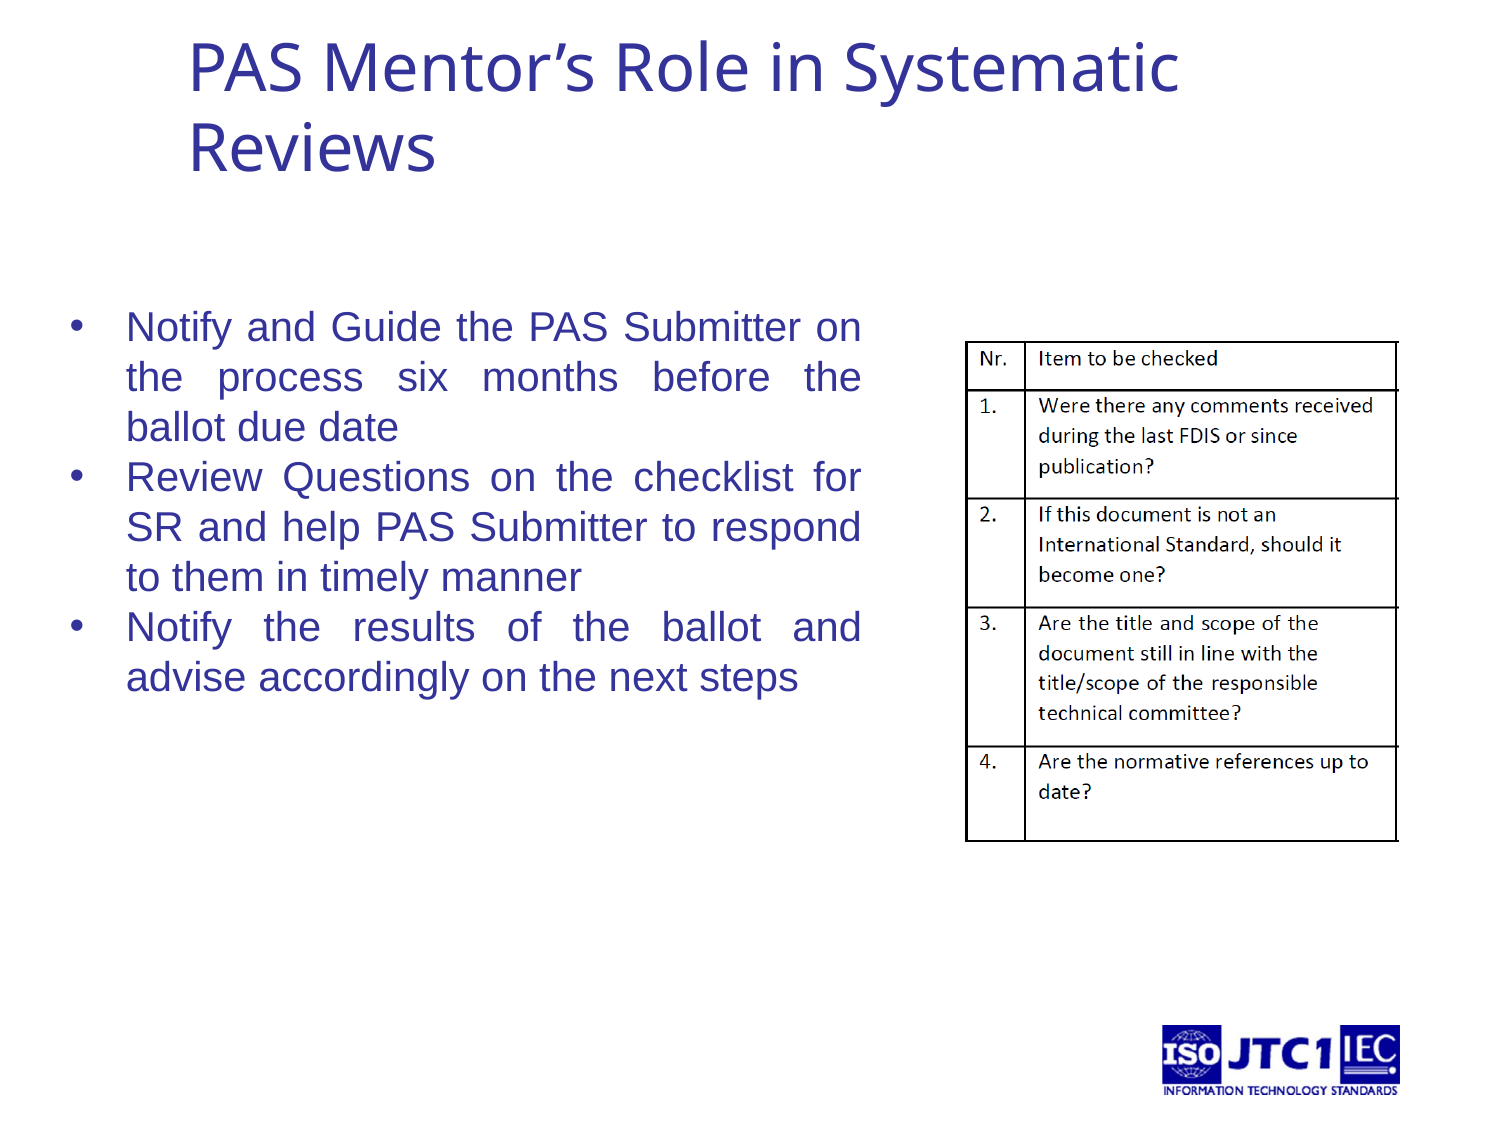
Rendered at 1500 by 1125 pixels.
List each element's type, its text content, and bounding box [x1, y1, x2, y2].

picture [1162, 1025, 1400, 1095]
title PAS Mentor’s Role in Systematic Reviews [187, 24, 1275, 187]
list Notify and Guide the PAS Submitter on the process six months before the ballot due date Review Questions on the checklist for SR and help PAS Submitter to respond to them in timely manner Notify the results of the ballot and advise accordingly on the next steps [69, 299, 863, 963]
picture [962, 337, 1399, 842]
